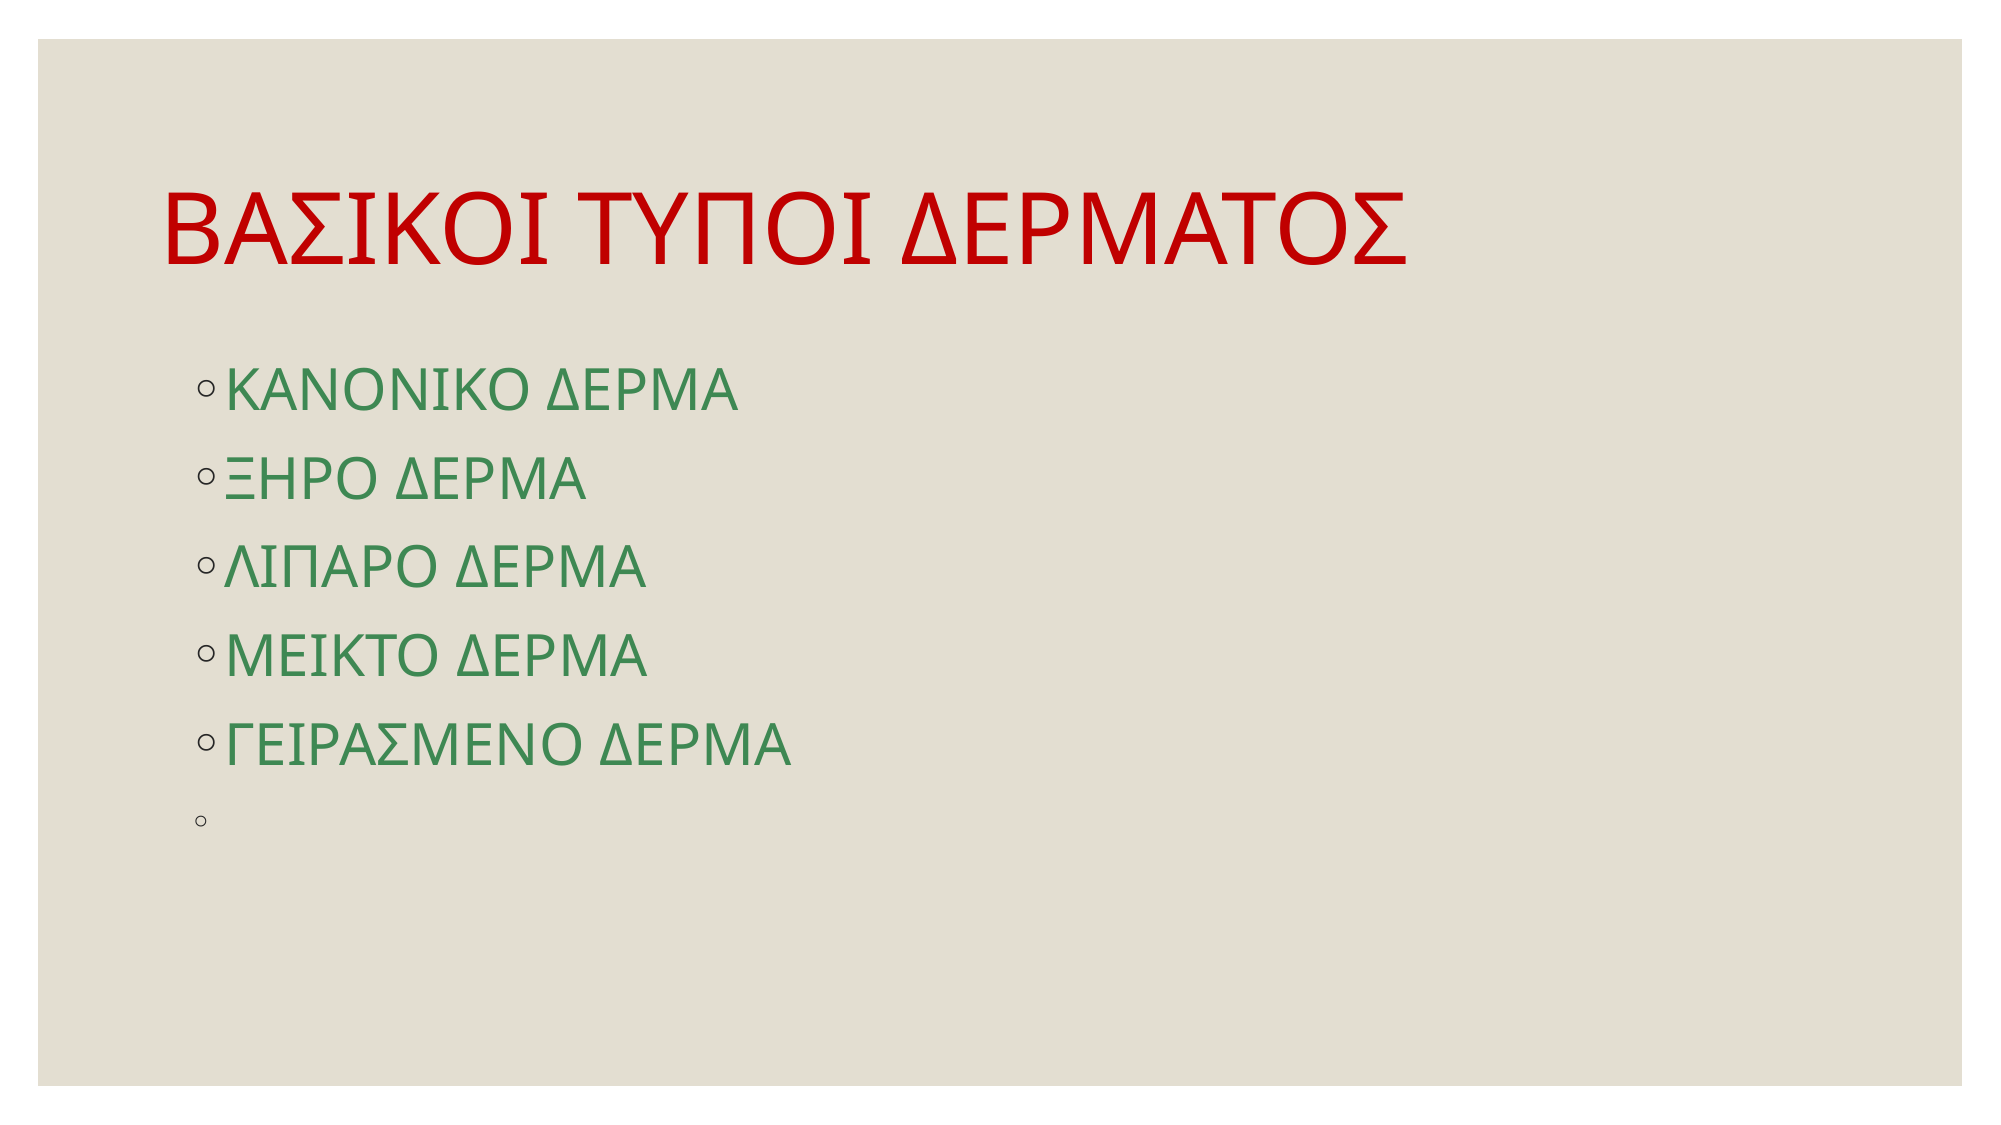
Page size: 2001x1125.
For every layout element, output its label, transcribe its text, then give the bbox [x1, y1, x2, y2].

list ΚΑΝΟΝΙΚΟ ΔΕΡΜΑ ΞΗΡΟ ΔΕΡΜΑ ΛΙΠΑΡΟ ΔΕΡΜΑ ΜΕΙΚΤΟ ΔΕΡΜΑ ΓΕΙΡΑΣΜΕΝΟ ΔΕΡΜΑ [174, 345, 1825, 991]
title ΒΑΣΙΚΟΙ ΤΥΠΟΙ ΔΕΡΜΑΤΟΣ [144, 120, 1795, 346]
